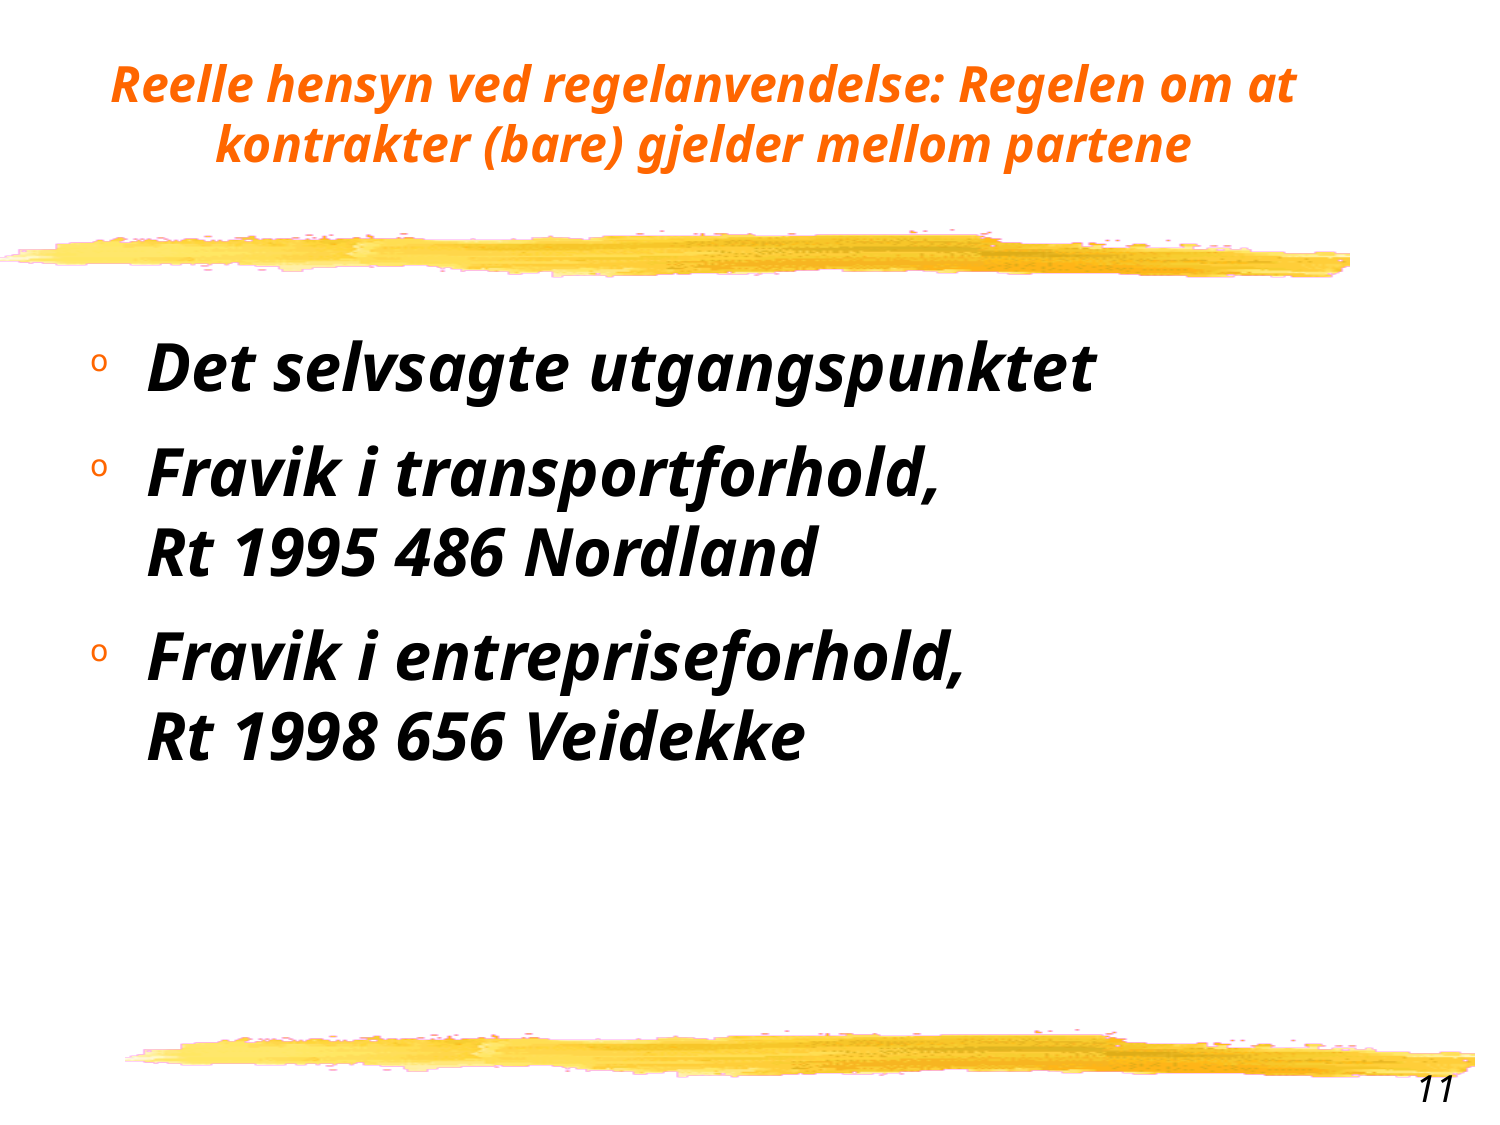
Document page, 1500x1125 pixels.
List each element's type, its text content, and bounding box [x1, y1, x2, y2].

picture [125, 1024, 1475, 1088]
title Reelle hensyn ved regelanvendelse: Regelen om at kontrakter (bare) gjelder mellom partene [66, 37, 1342, 225]
slide_number <number> [1400, 1050, 1500, 1125]
picture [0, 224, 1350, 288]
list Det selvsagte utgangspunktet Fravik i transportforhold, Rt 1995 486 Nordland Fravik i entrepriseforhold, Rt 1998 656 Veidekke [75, 309, 1417, 1000]
